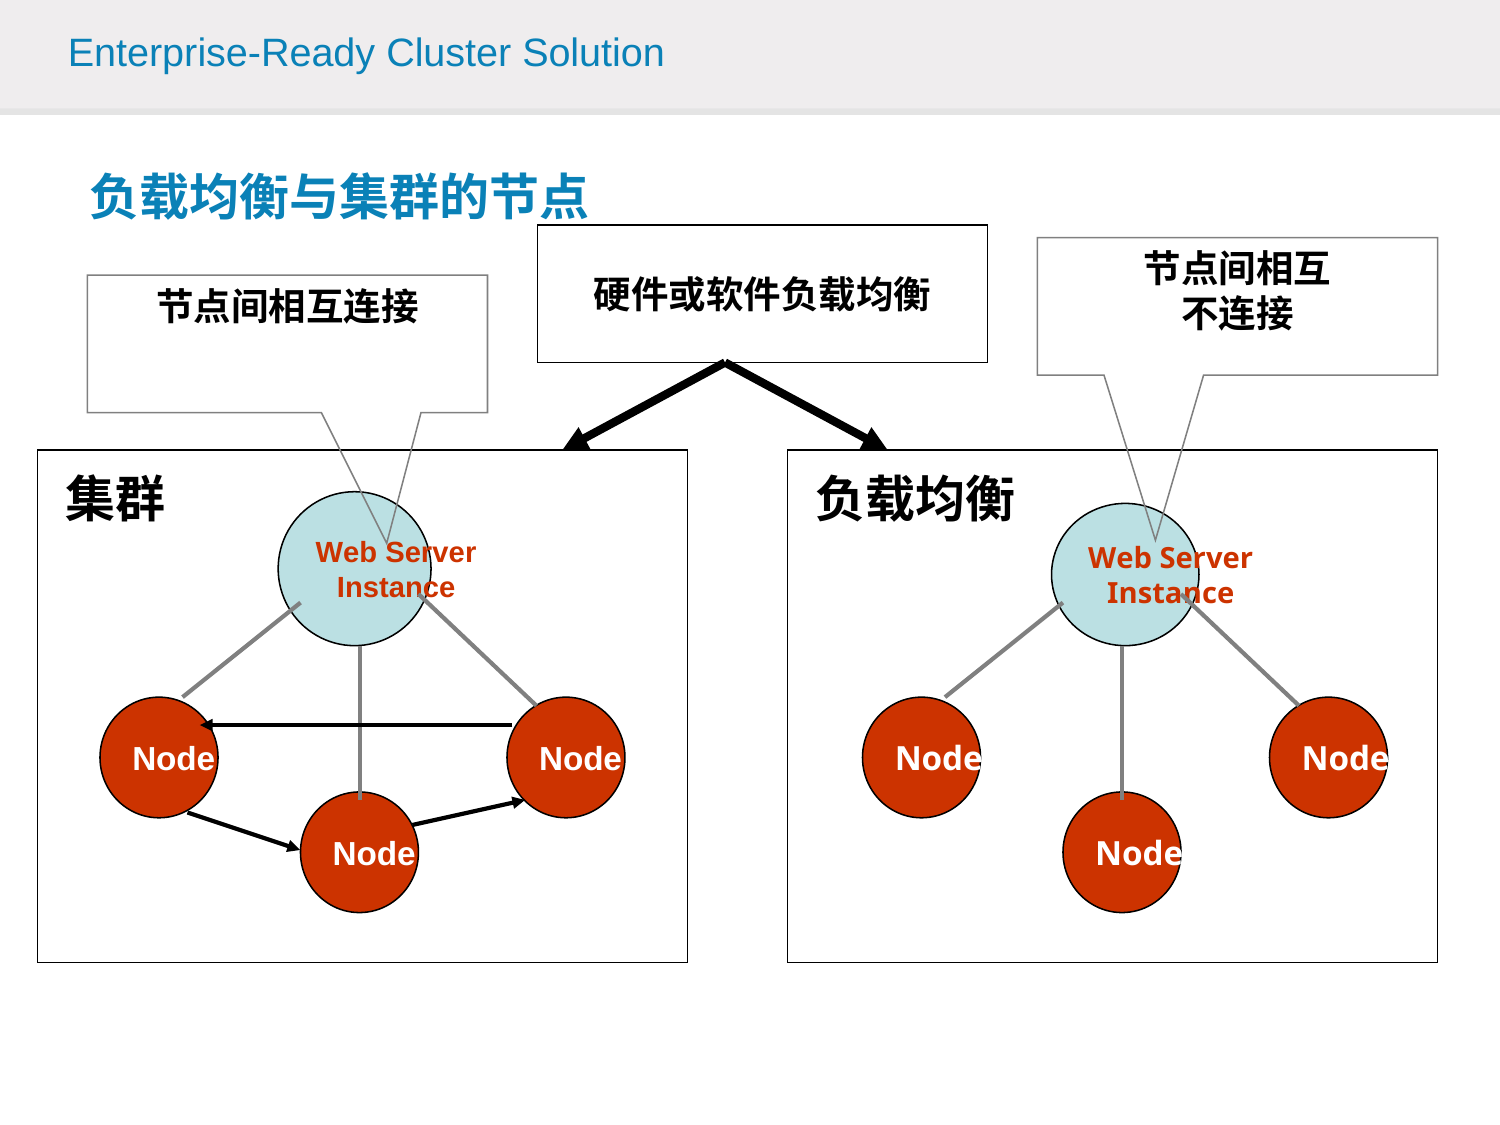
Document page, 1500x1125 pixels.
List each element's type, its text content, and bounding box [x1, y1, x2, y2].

text_box Node 1 [862, 697, 981, 818]
text_box 负载均衡 [800, 459, 1031, 535]
text_box Node 2 [300, 791, 419, 913]
text_box 节点间相互 不连接 [1037, 237, 1438, 541]
text_box Node N [1269, 697, 1388, 818]
text_box Web Server Instance [1051, 503, 1199, 646]
picture [0, 0, 1500, 115]
text_box Node 1 [99, 697, 219, 818]
text_box 集群 [50, 459, 181, 535]
title 负载均衡与集群的节点 [75, 153, 703, 233]
text_box Node N [506, 697, 625, 818]
text_box Node 2 [1062, 791, 1182, 913]
text_box Web Server Instance [278, 491, 432, 646]
text_box 节点间相互连接 [87, 275, 488, 544]
text_box 硬件或软件负载均衡 [537, 224, 988, 363]
